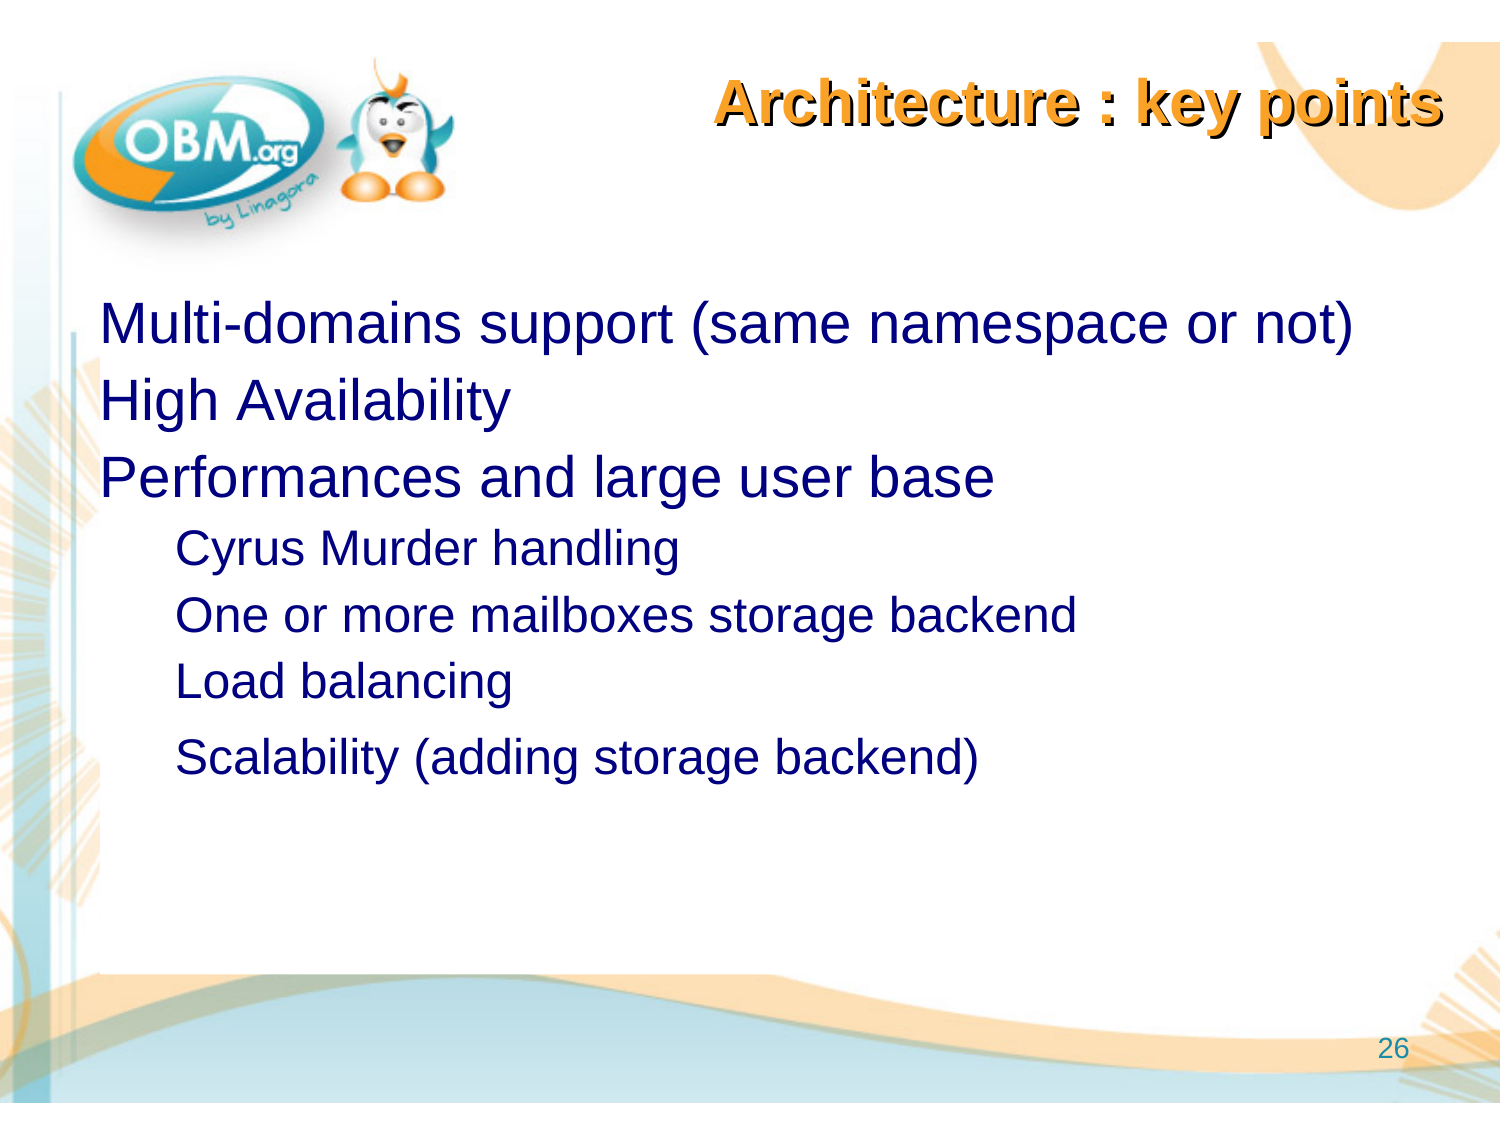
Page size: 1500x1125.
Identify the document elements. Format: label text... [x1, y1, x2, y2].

title Architecture : key points [408, 59, 1445, 148]
list Multi-domains support (same namespace or not) High Availability Performances and large user base Cyrus Murder handling One or more mailboxes storage backend Load balancing Scalability (adding storage backend)‏ [99, 295, 1447, 975]
picture [0, 42, 1500, 1103]
